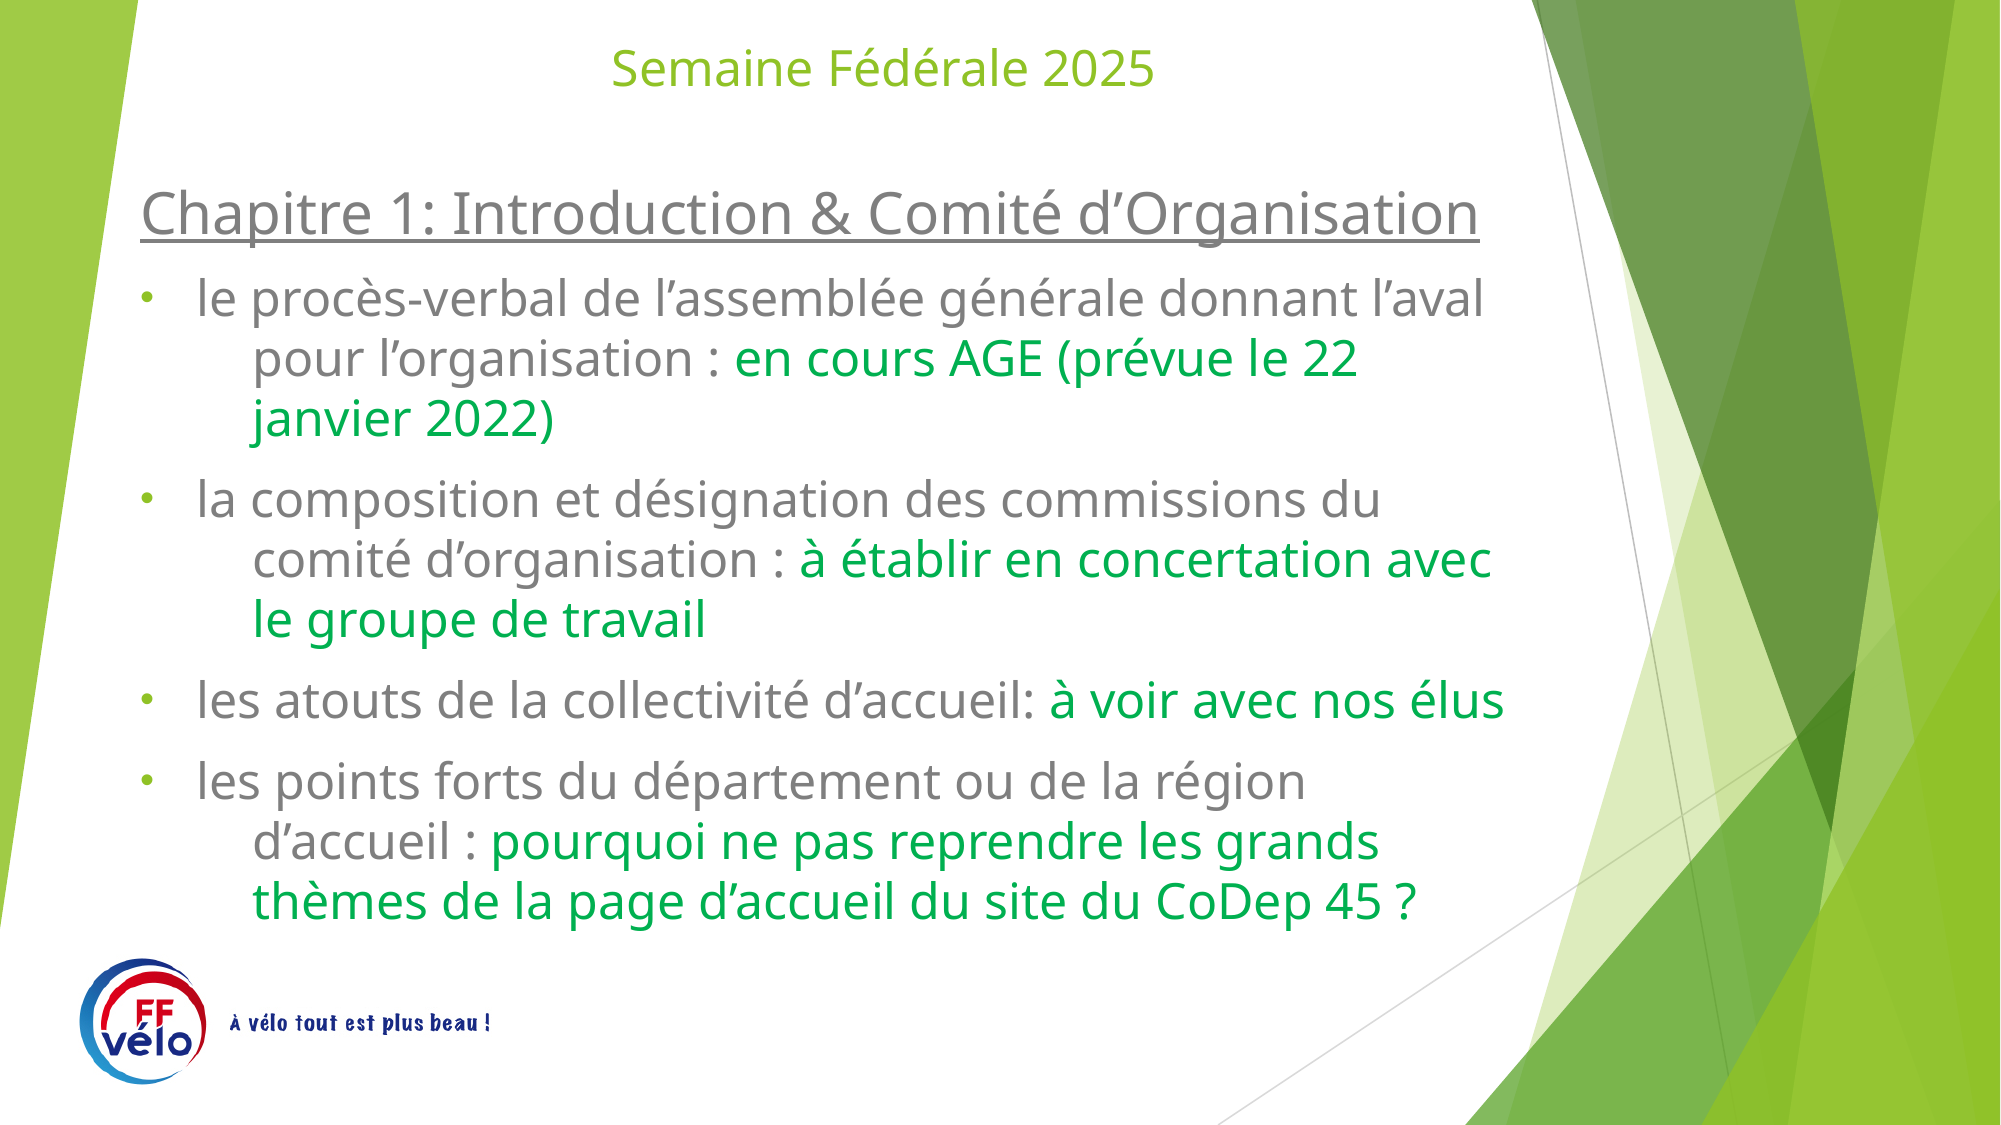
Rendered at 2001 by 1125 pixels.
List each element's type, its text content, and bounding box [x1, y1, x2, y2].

subtitle Chapitre 1: Introduction & Comité d’Organisation le procès-verbal de l’assemblée générale donnant l’aval pour l’organisation : en cours AGE (prévue le 22 janvier 2022) la composition et désignation des commissions du comité d’organisation : à établir en concertation avec le groupe de travail les atouts de la collectivité d’accueil: à voir avec nos élus les points forts du département ou de la région d’accueil : pourquoi ne pas reprendre les grands thèmes de la page d’accueil du site du CoDep 45 ? [125, 168, 1522, 955]
title Semaine Fédérale 2025 [247, 15, 1522, 105]
picture [78, 954, 504, 1088]
